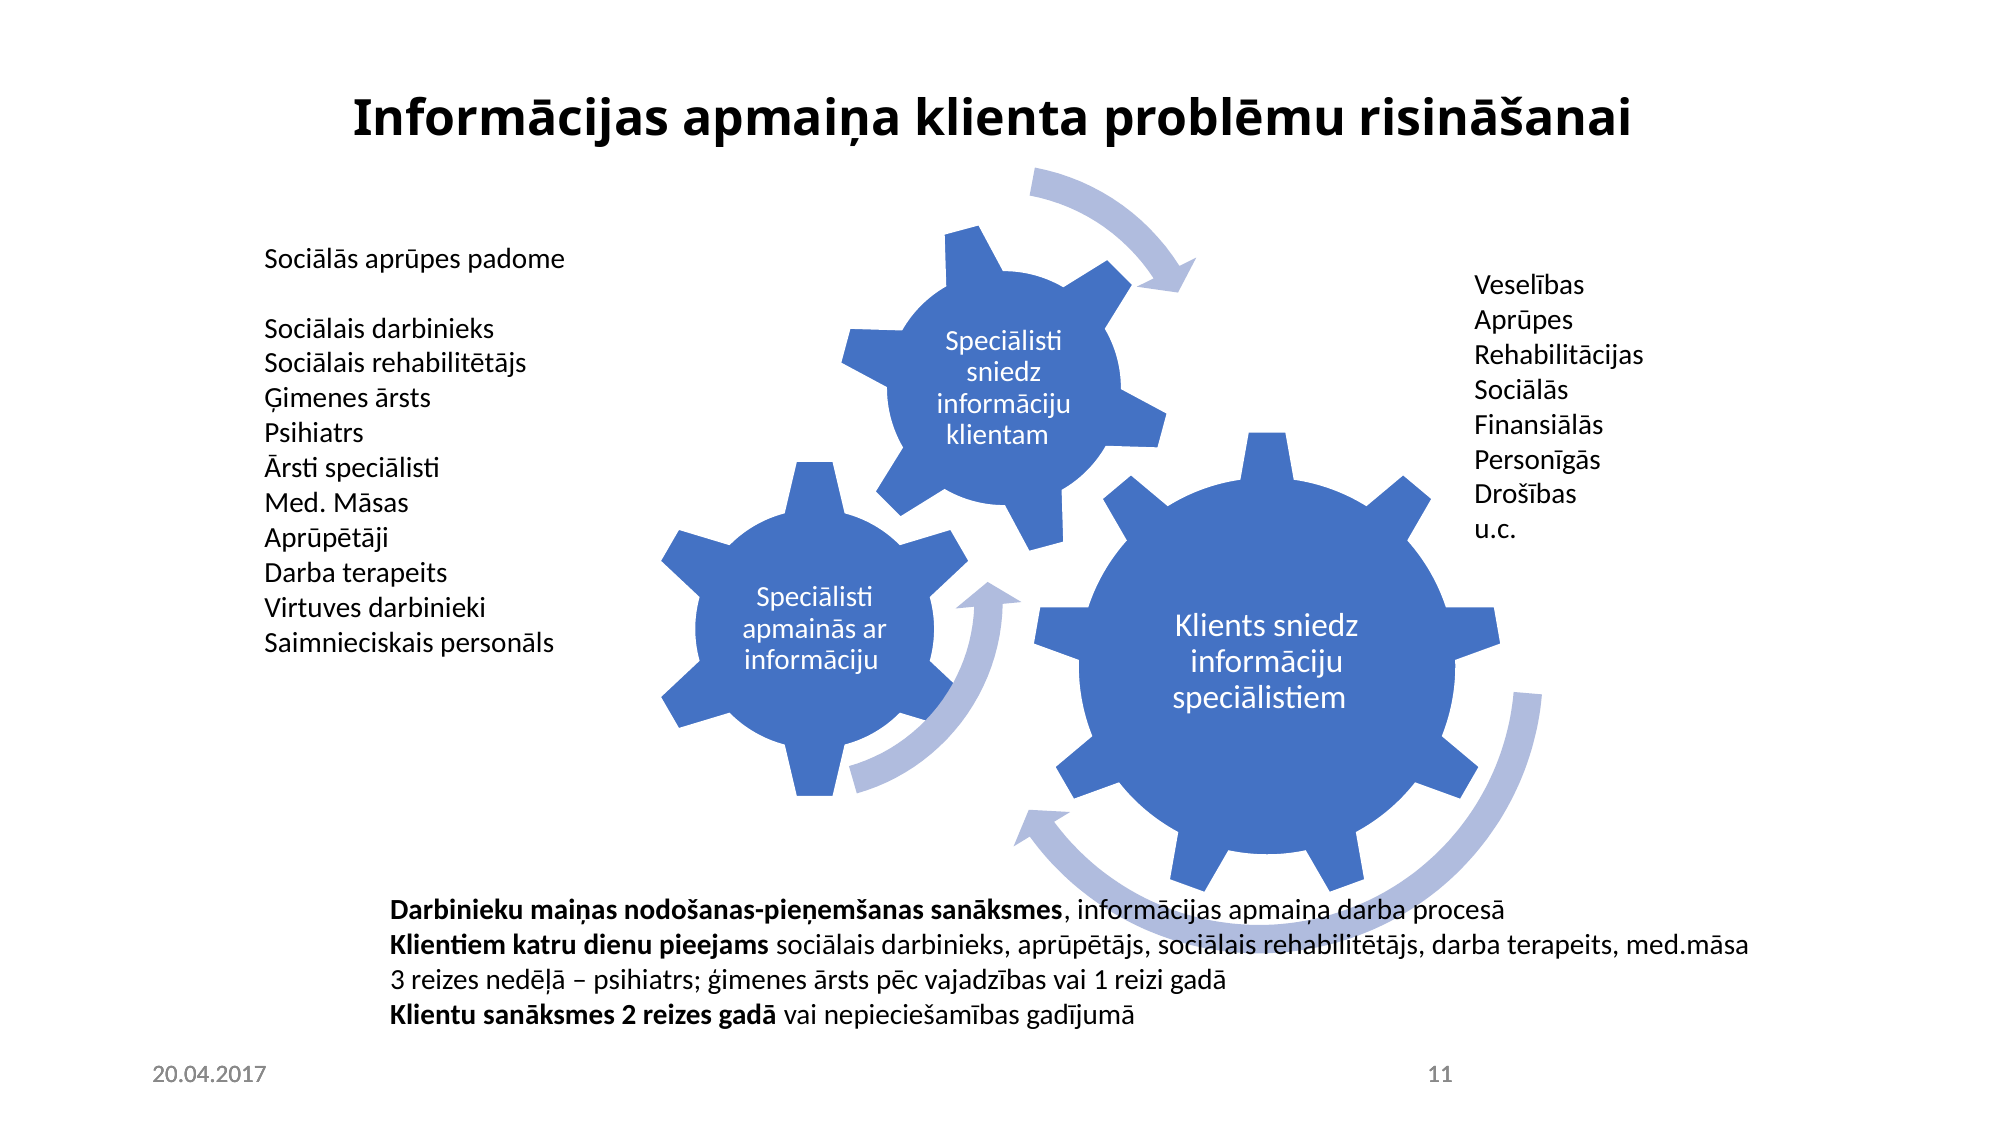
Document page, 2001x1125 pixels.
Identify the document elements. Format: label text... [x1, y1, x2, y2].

text_box Veselības Aprūpes Rehabilitācijas Sociālās Finansiālās Personīgās Drošības u.c. [1459, 257, 1730, 556]
text_box Klients sniedz informāciju speciālistiem [1032, 431, 1502, 882]
text_box Sociālās aprūpes padome Sociālais darbinieks Sociālais rehabilitētājs Ģimenes ārsts Psihiatrs Ārsti speciālisti Med. Māsas Aprūpētāji Darba terapeits Virtuves darbinieki Saimnieciskais personāls [249, 231, 588, 671]
text_box [1029, 167, 1197, 293]
title Informācijas apmaiņa klienta problēmu risināšanai [137, 59, 1863, 180]
text_box [1013, 809, 1118, 882]
text_box [848, 581, 1022, 794]
text_box Darbinieku maiņas nodošanas-pieņemšanas sanāksmes, informācijas apmaiņa darba procesā Klientiem katru dienu pieejams sociālais darbinieks, aprūpētājs, sociālais rehabilitētājs, darba terapeits, med.māsa 3 reizes nedēļā – psihiatrs; ģimenes ārsts pēc vajadzības vai 1 reizi gadā Klientu sanāksmes 2 reizes gadā vai nepieciešamības gadījumā [375, 882, 1766, 1040]
text_box Speciālisti apmainās ar informāciju [659, 460, 970, 798]
text_box Speciālisti sniedz informāciju klientam [840, 224, 1168, 552]
text_box [1412, 1042, 1863, 1103]
text_box [1400, 691, 1542, 882]
text_box 20.04.2017 [137, 1042, 588, 1103]
